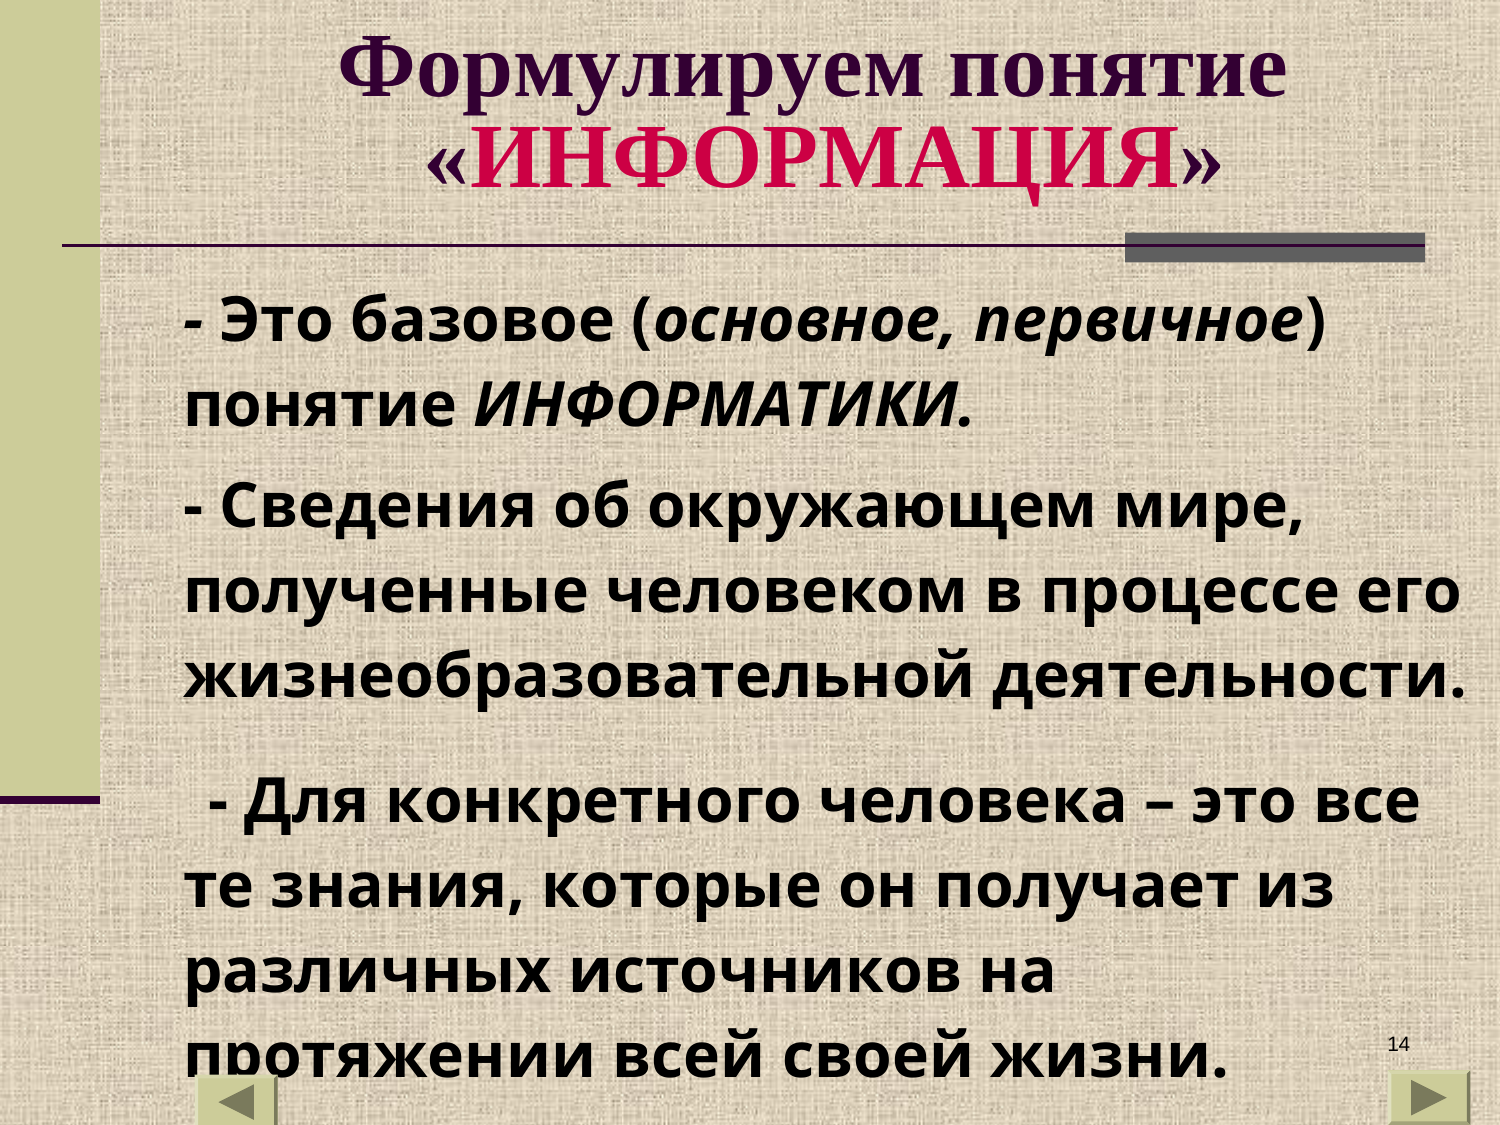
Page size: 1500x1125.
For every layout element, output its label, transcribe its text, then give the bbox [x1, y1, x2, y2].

list - Это базовое (основное, первичное) понятие ИНФОРМАТИКИ. - Сведения об окружающем мире, полученные человеком в процессе его жизнеобразовательной деятельности. - Для конкретного человека – это все те знания, которые он получает из различных источников на протяжении всей своей жизни. [112, 267, 1500, 1125]
text_box [1389, 1070, 1471, 1125]
text_box [199, 1074, 278, 1125]
picture [0, 0, 1500, 1125]
title Формулируем понятие «ИНФОРМАЦИЯ» [150, 3, 1500, 225]
